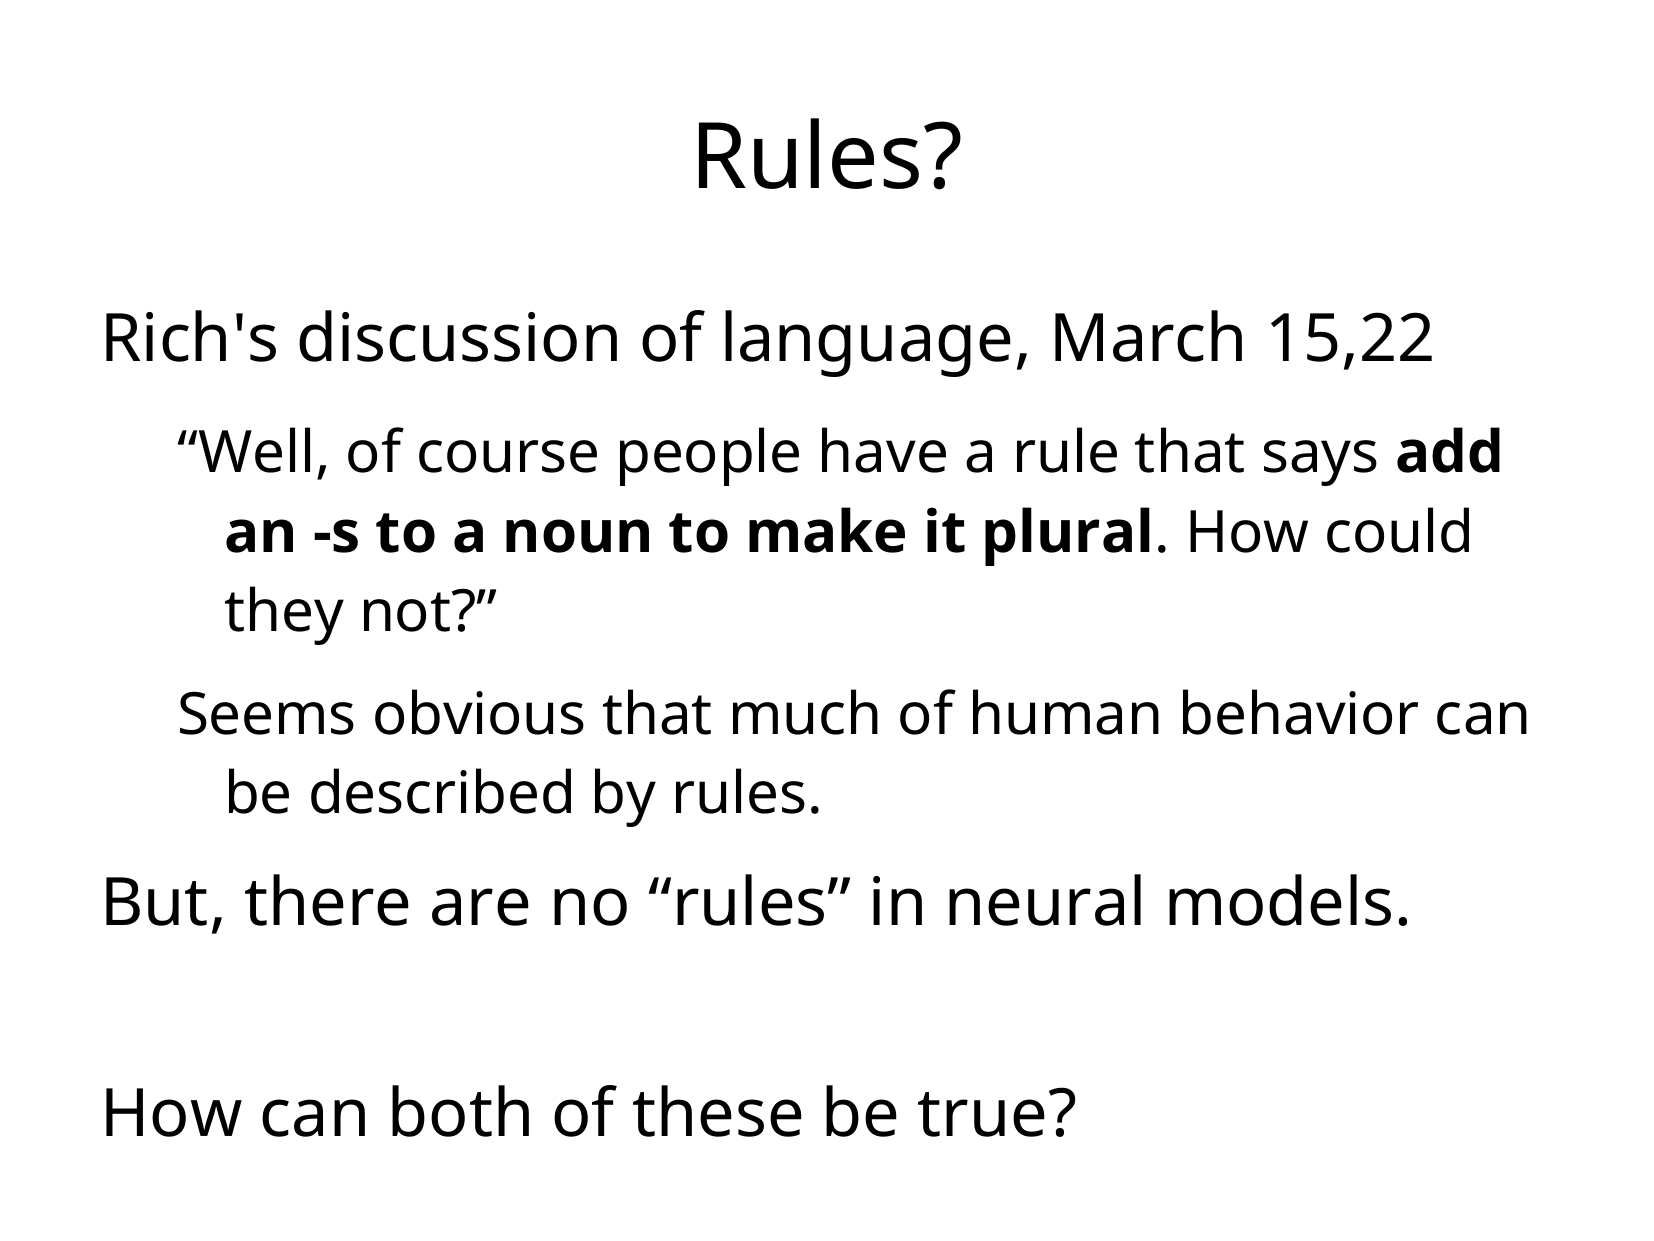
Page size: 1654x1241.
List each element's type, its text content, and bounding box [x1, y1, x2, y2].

list Rich's discussion of language, March 15,22 “Well, of course people have a rule that says add an -s to a noun to make it plural. How could they not?” Seems obvious that much of human behavior can be described by rules. But, there are no “rules” in neural models. How can both of these be true? [82, 290, 1571, 1109]
title Rules? [82, 49, 1571, 257]
